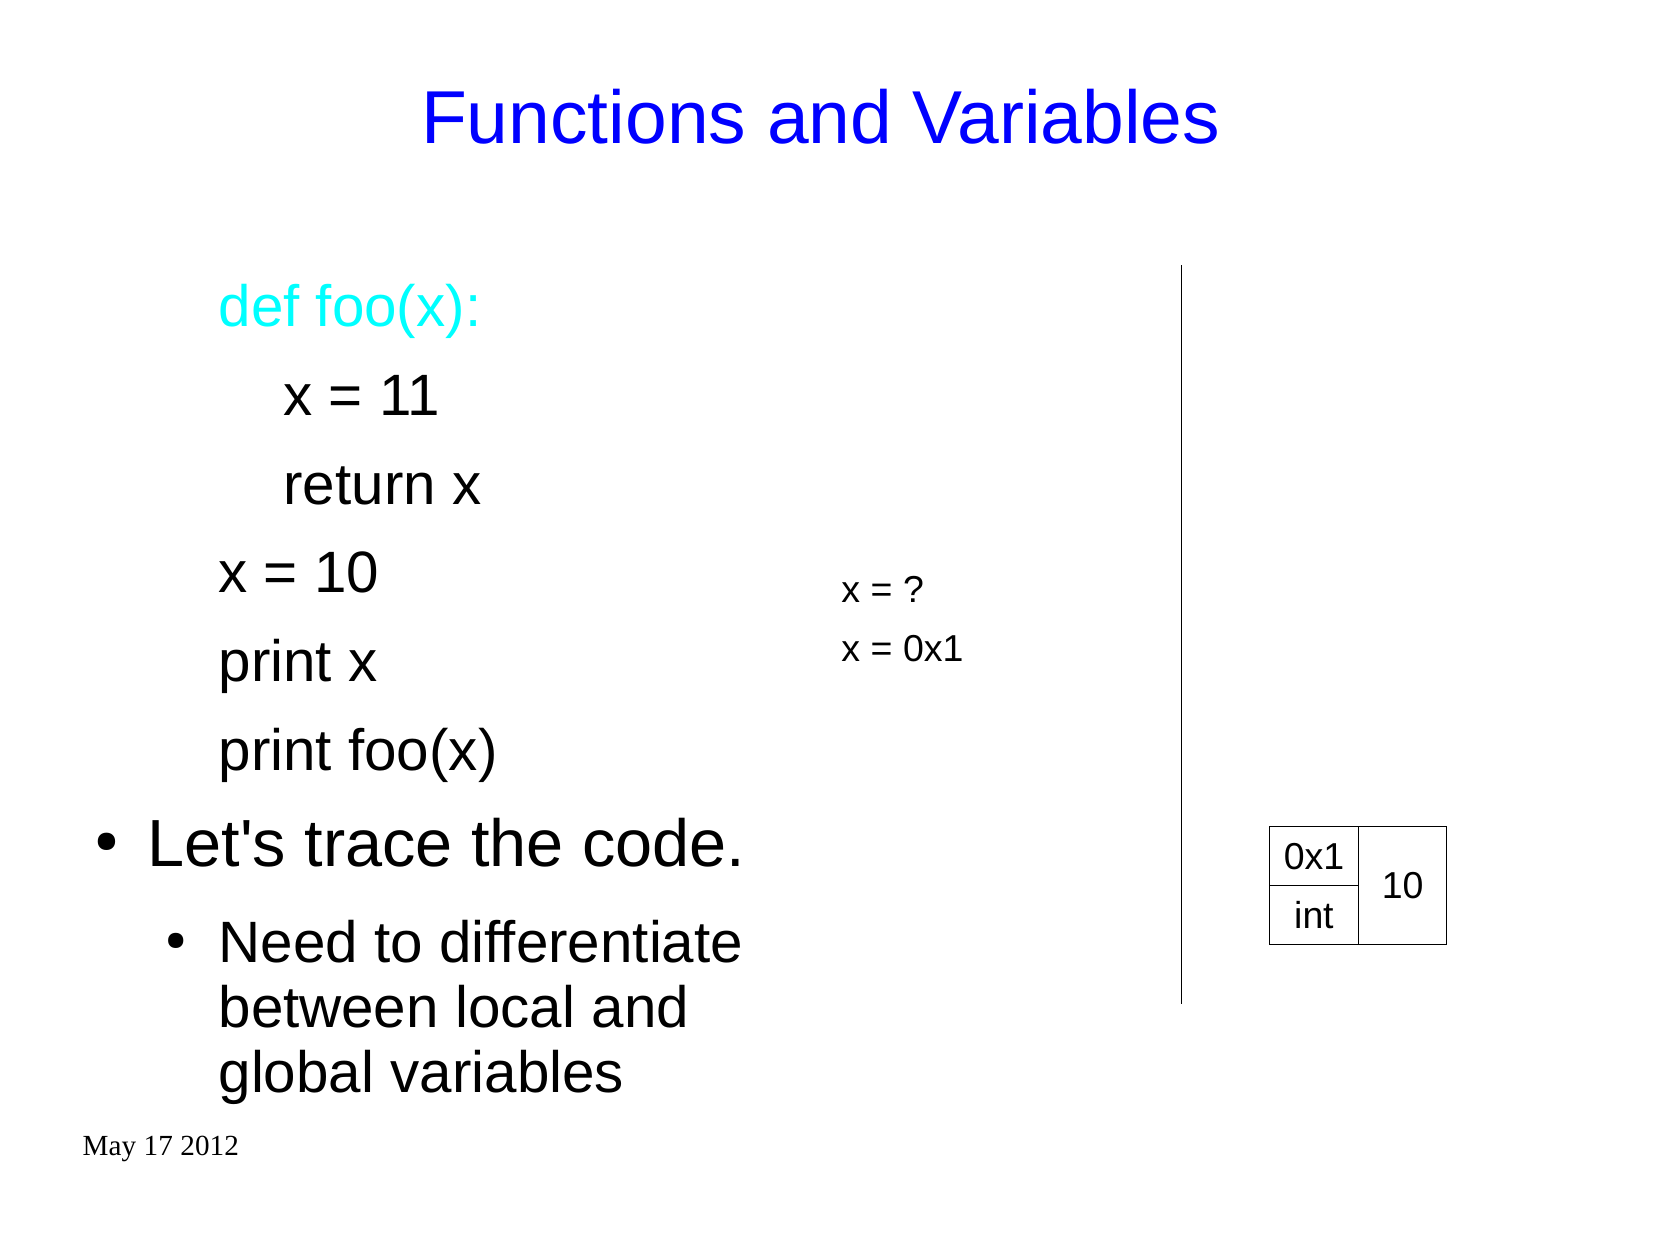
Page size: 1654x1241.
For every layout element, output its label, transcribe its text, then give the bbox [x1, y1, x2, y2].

text_box x = ? [826, 561, 939, 618]
text_box 0x1 [1269, 826, 1358, 886]
list def foo(x): x = 11 return x x = 10 print x print foo(x) Let's trace the code. Need to differentiate between local and global variables [76, 274, 803, 1106]
text_box int [1269, 886, 1358, 945]
title Functions and Variables [76, 58, 1565, 178]
text_box x = 0x1 [826, 620, 979, 677]
text_box 10 [1358, 826, 1447, 945]
